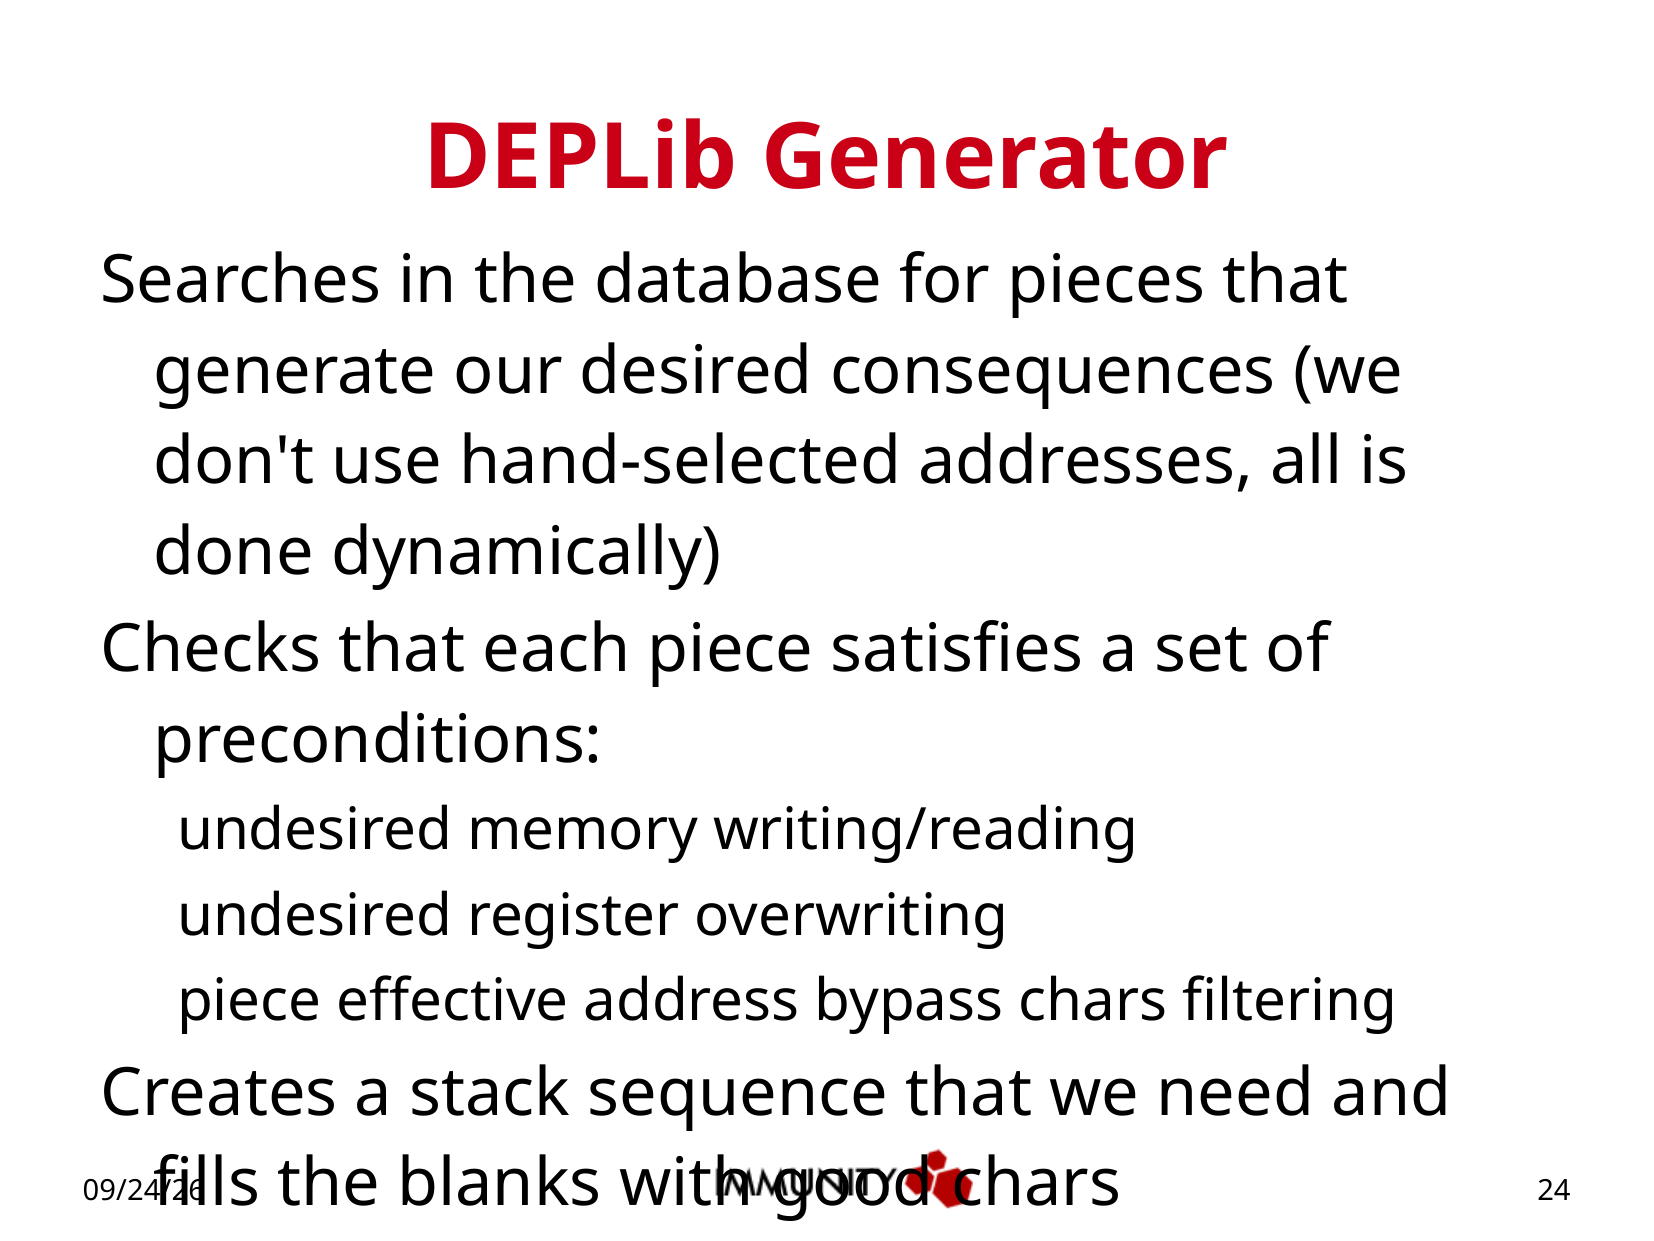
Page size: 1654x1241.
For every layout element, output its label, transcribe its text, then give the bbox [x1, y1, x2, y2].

picture [694, 1130, 984, 1235]
title DEPLib Generator [82, 49, 1571, 231]
list Searches in the database for pieces that generate our desired consequences (we don't use hand-selected addresses, all is done dynamically) Checks that each piece satisfies a set of preconditions: undesired memory writing/reading undesired register overwriting piece effective address bypass chars filtering Creates a stack sequence that we need and fills the blanks with good chars [82, 231, 1571, 1116]
